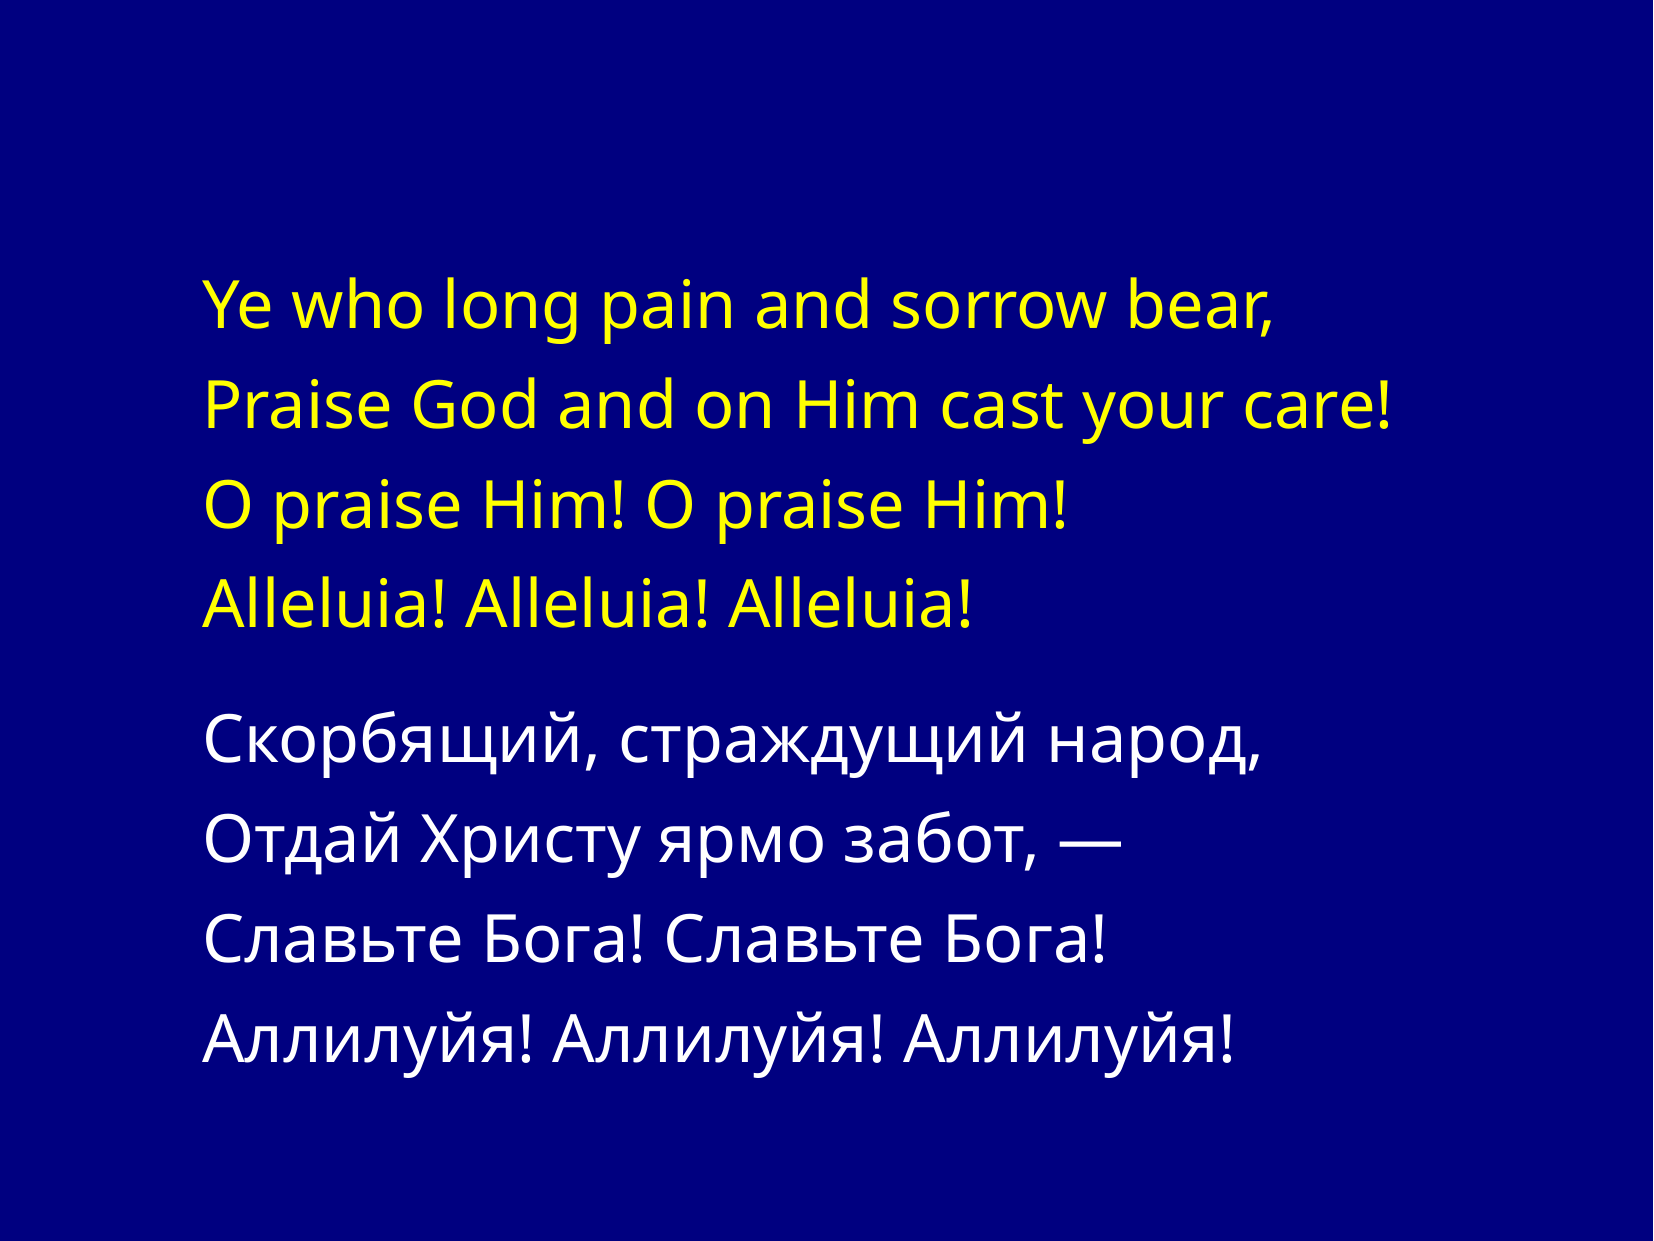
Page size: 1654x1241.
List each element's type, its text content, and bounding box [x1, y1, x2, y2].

text_box Скорбящий, страждущий народ, Отдай Христу ярмо забот, ― Славьте Бога! Славьте Бога! Аллилуйя! Аллилуйя! Аллилуйя! [75, 675, 1576, 1163]
text_box Ye who long pain and sorrow bear, Praise God and on Him cast your care! O praise Him! O praise Him! Alleluia! Alleluia! Alleluia! [75, 150, 1576, 638]
